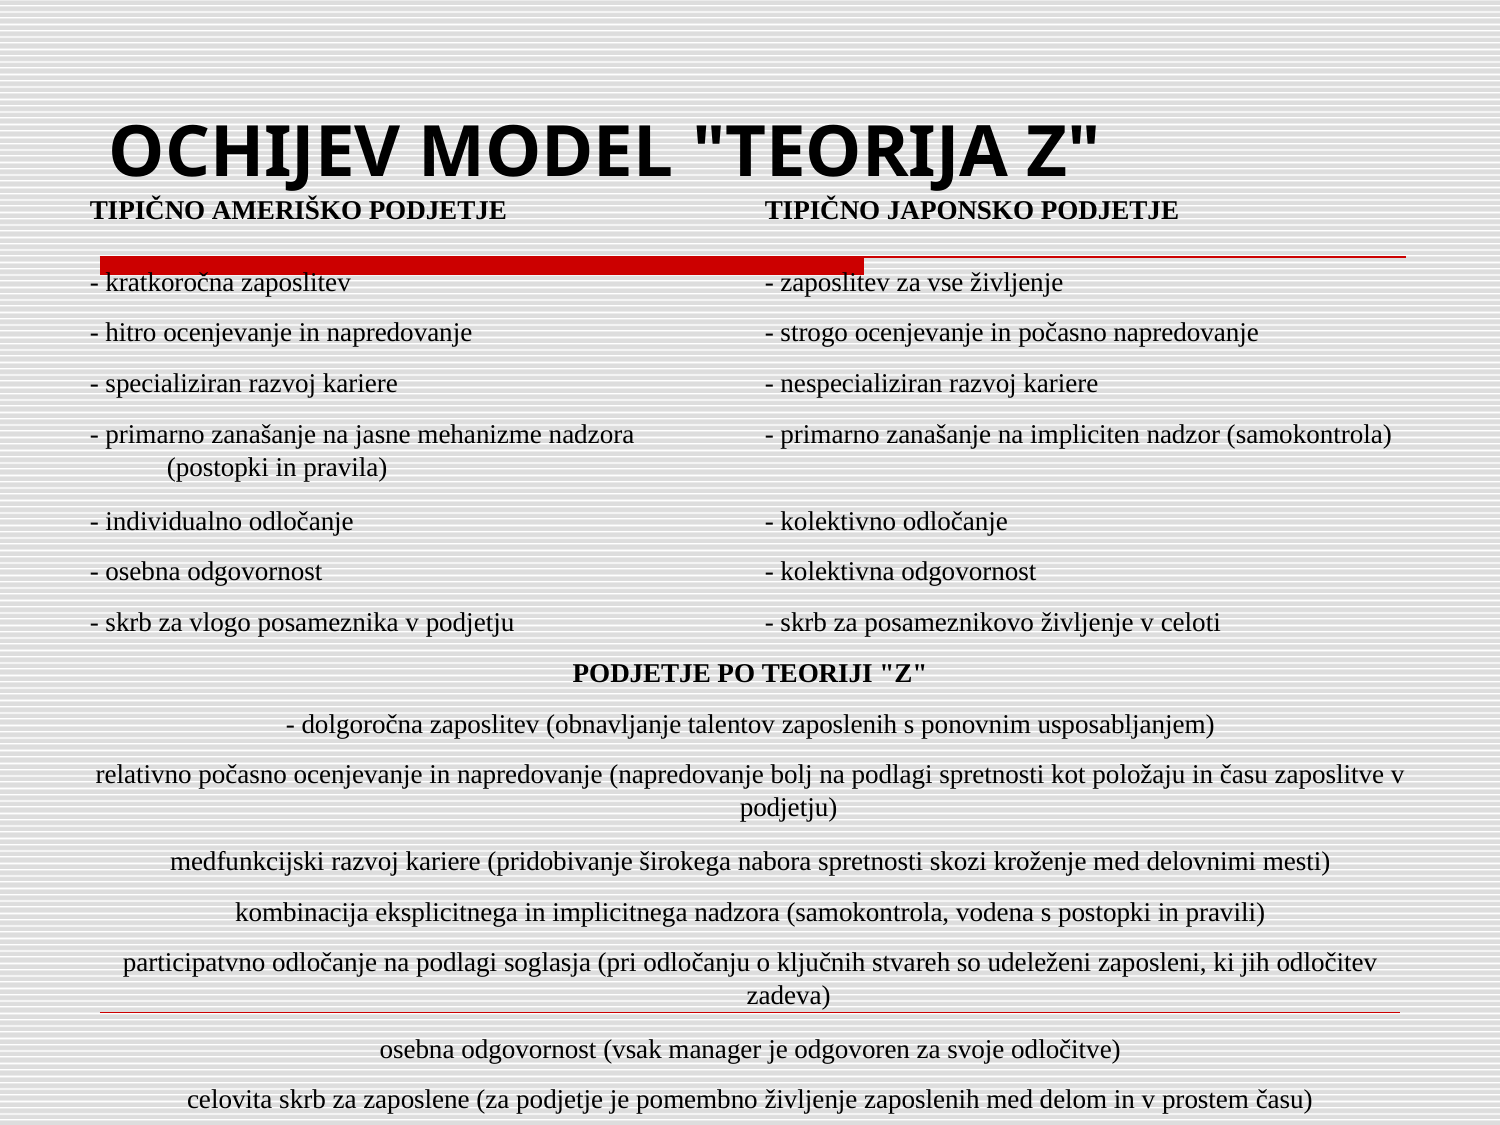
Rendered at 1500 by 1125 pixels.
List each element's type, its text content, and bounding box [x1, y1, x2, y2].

table_cell celovita skrb za zaposlene (za podjetje je pomembno življenje zaposlenih med delom in v prostem času) [75, 1074, 1425, 1125]
table_cell - nespecializiran razvoj kariere [750, 358, 1425, 409]
table_cell participatvno odločanje na podlagi soglasja (pri odločanju o ključnih stvareh so udeleženi zaposleni, ki jih odločitev zadeva) [75, 937, 1425, 1023]
table_header TIPIČNO AMERIŠKO PODJETJE [75, 185, 750, 256]
table_cell - specializiran razvoj kariere [75, 358, 750, 409]
table_cell - skrb za vlogo posameznika v podjetju [75, 597, 750, 647]
title OCHIJEV MODEL "TEORIJA Z" [94, 49, 1407, 185]
table_cell medfunkcijski razvoj kariere (pridobivanje širokega nabora spretnosti skozi kroženje med delovnimi mesti) [75, 835, 1425, 886]
table_cell kombinacija eksplicitnega in implicitnega nadzora (samokontrola, vodena s postopki in pravili) [75, 886, 1425, 937]
table_cell - dolgoročna zaposlitev (obnavljanje talentov zaposlenih s ponovnim usposabljanjem) [75, 698, 1425, 749]
table_cell - primarno zanašanje na impliciten nadzor (samokontrola) [750, 409, 1425, 495]
table_cell - zaposlitev za vse življenje [750, 256, 1425, 307]
table_cell - kolektivna odgovornost [750, 546, 1425, 597]
table_cell - osebna odgovornost [75, 546, 750, 597]
table_cell PODJETJE PO TEORIJI "Z" [75, 647, 1425, 698]
table_cell relativno počasno ocenjevanje in napredovanje (napredovanje bolj na podlagi spretnosti kot položaju in času zaposlitve v podjetju) [75, 749, 1425, 835]
table_cell osebna odgovornost (vsak manager je odgovoren za svoje odločitve) [75, 1023, 1425, 1074]
picture [0, 0, 1500, 1125]
table_cell - primarno zanašanje na jasne mehanizme nadzora (postopki in pravila) [75, 409, 750, 495]
table_header TIPIČNO JAPONSKO PODJETJE [750, 185, 1425, 256]
table_cell - kolektivno odločanje [750, 495, 1425, 546]
table_cell - skrb za posameznikovo življenje v celoti [750, 597, 1425, 647]
table_cell - kratkoročna zaposlitev [75, 256, 750, 307]
table_cell - individualno odločanje [75, 495, 750, 546]
table_cell - hitro ocenjevanje in napredovanje [75, 307, 750, 358]
table_cell - strogo ocenjevanje in počasno napredovanje [750, 307, 1425, 358]
